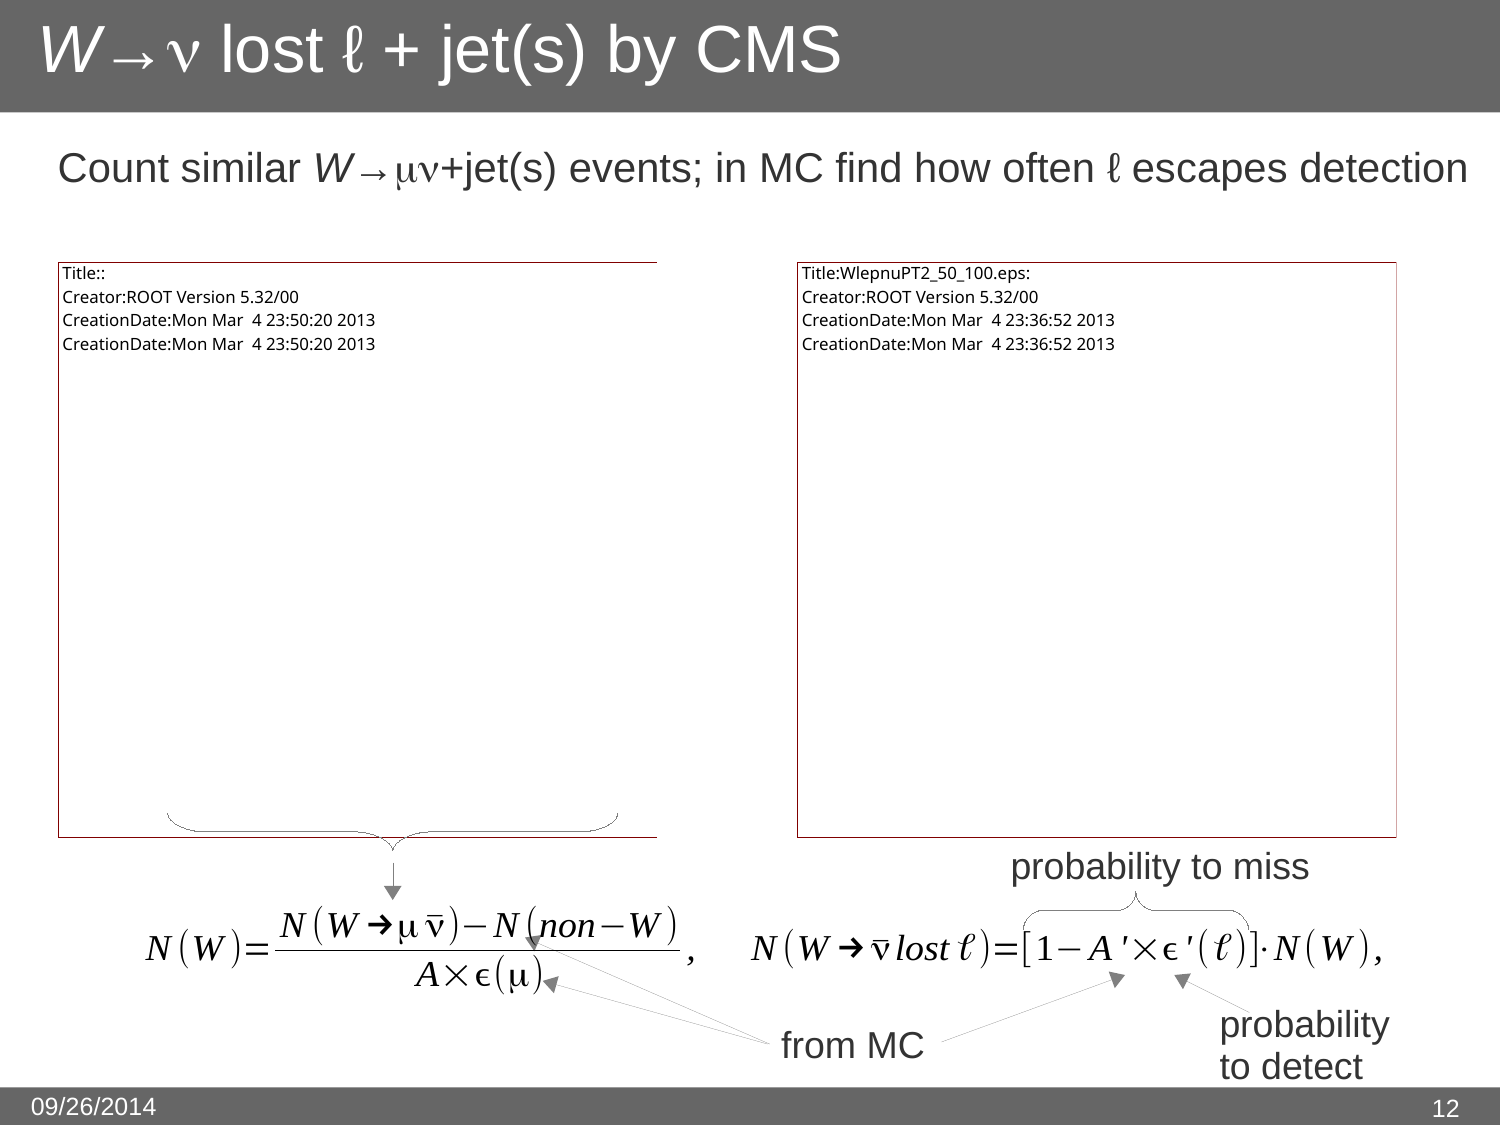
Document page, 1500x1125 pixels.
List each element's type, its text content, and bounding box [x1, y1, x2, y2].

picture [56, 261, 657, 838]
chart [137, 904, 1390, 997]
text_box from MC [781, 1024, 955, 1067]
text_box Count similar W→mn+jet(s) events; in MC find how often ℓ escapes detection [57, 140, 1500, 195]
text_box probability to miss [1010, 845, 1311, 889]
text_box probability to detect [1219, 1003, 1400, 1088]
title W→n lost ℓ + jet(s) by CMS [37, 0, 1238, 113]
picture [796, 261, 1397, 838]
